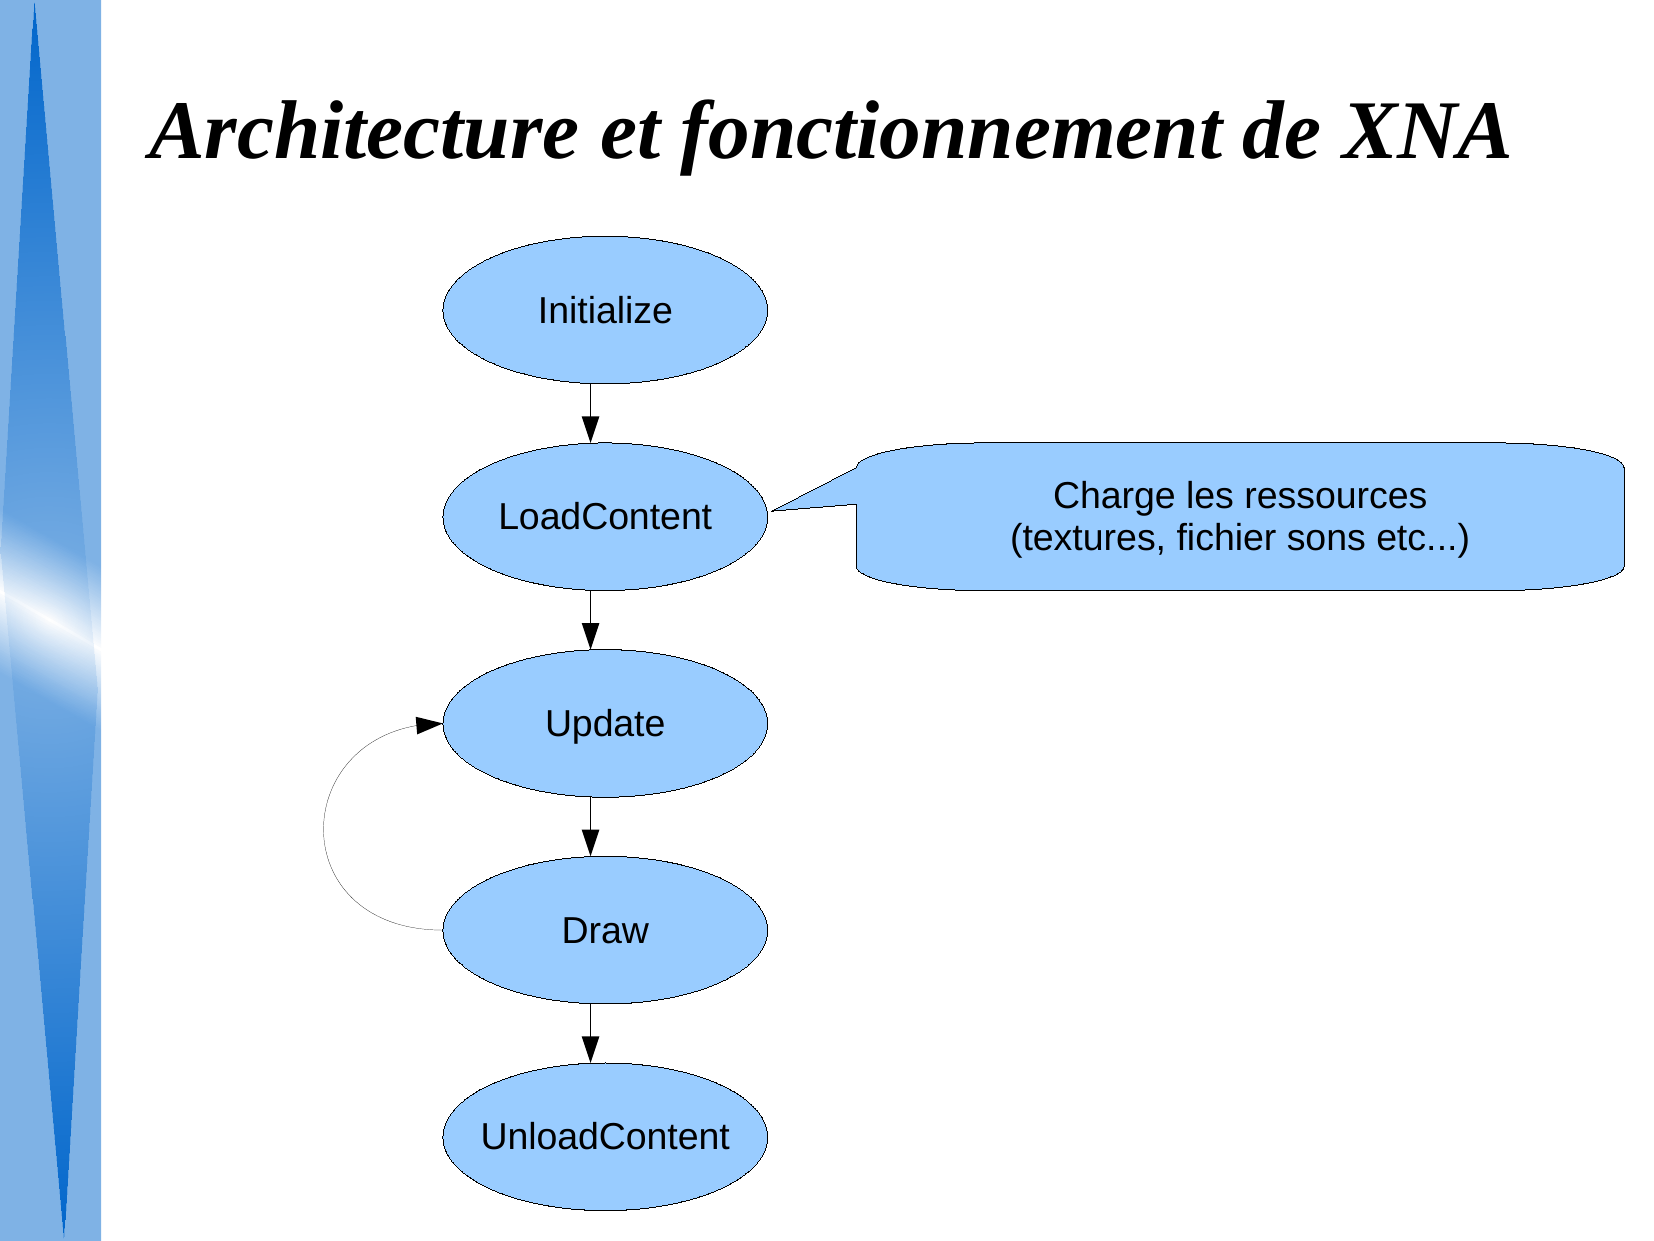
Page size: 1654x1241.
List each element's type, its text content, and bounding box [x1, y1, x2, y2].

text_box Draw [442, 856, 768, 1004]
text_box Update [442, 649, 768, 798]
text_box Charge les ressources (textures, fichier sons etc...) [771, 442, 1625, 591]
text_box Initialize [442, 236, 768, 384]
title Architecture et fonctionnement de XNA [138, 84, 1527, 177]
text_box LoadContent [442, 442, 768, 591]
text_box UnloadContent [442, 1062, 768, 1211]
